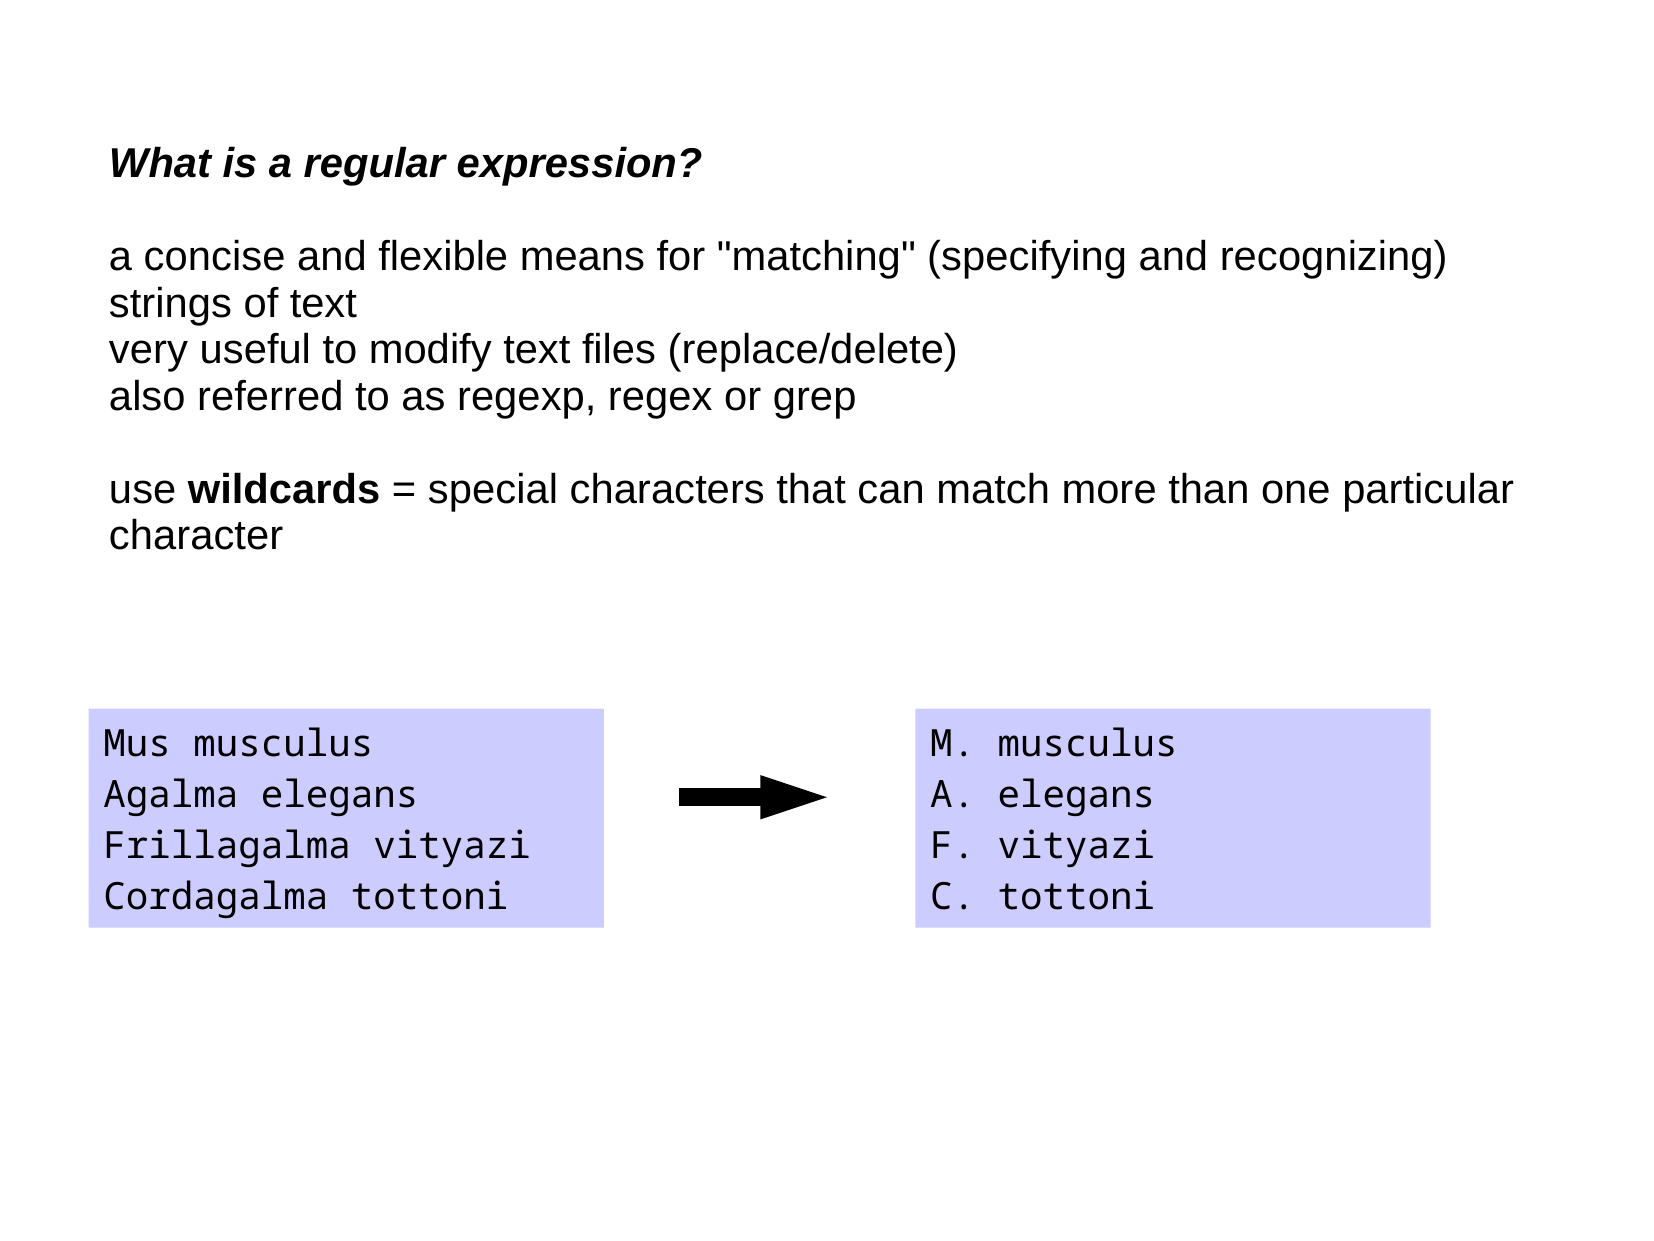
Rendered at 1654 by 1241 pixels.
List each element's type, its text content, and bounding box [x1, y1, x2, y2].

text_box Mus musculus Agalma elegans Frillagalma vityazi Cordagalma tottoni [88, 708, 604, 898]
text_box What is a regular expression? a concise and flexible means for "matching" (specifying and recognizing) strings of text very useful to modify text files (replace/delete) also referred to as regexp, regex or grep use wildcards = special characters that can match more than one particular character [94, 132, 1564, 566]
text_box M. musculus A. elegans F. vityazi C. tottoni [915, 708, 1431, 898]
